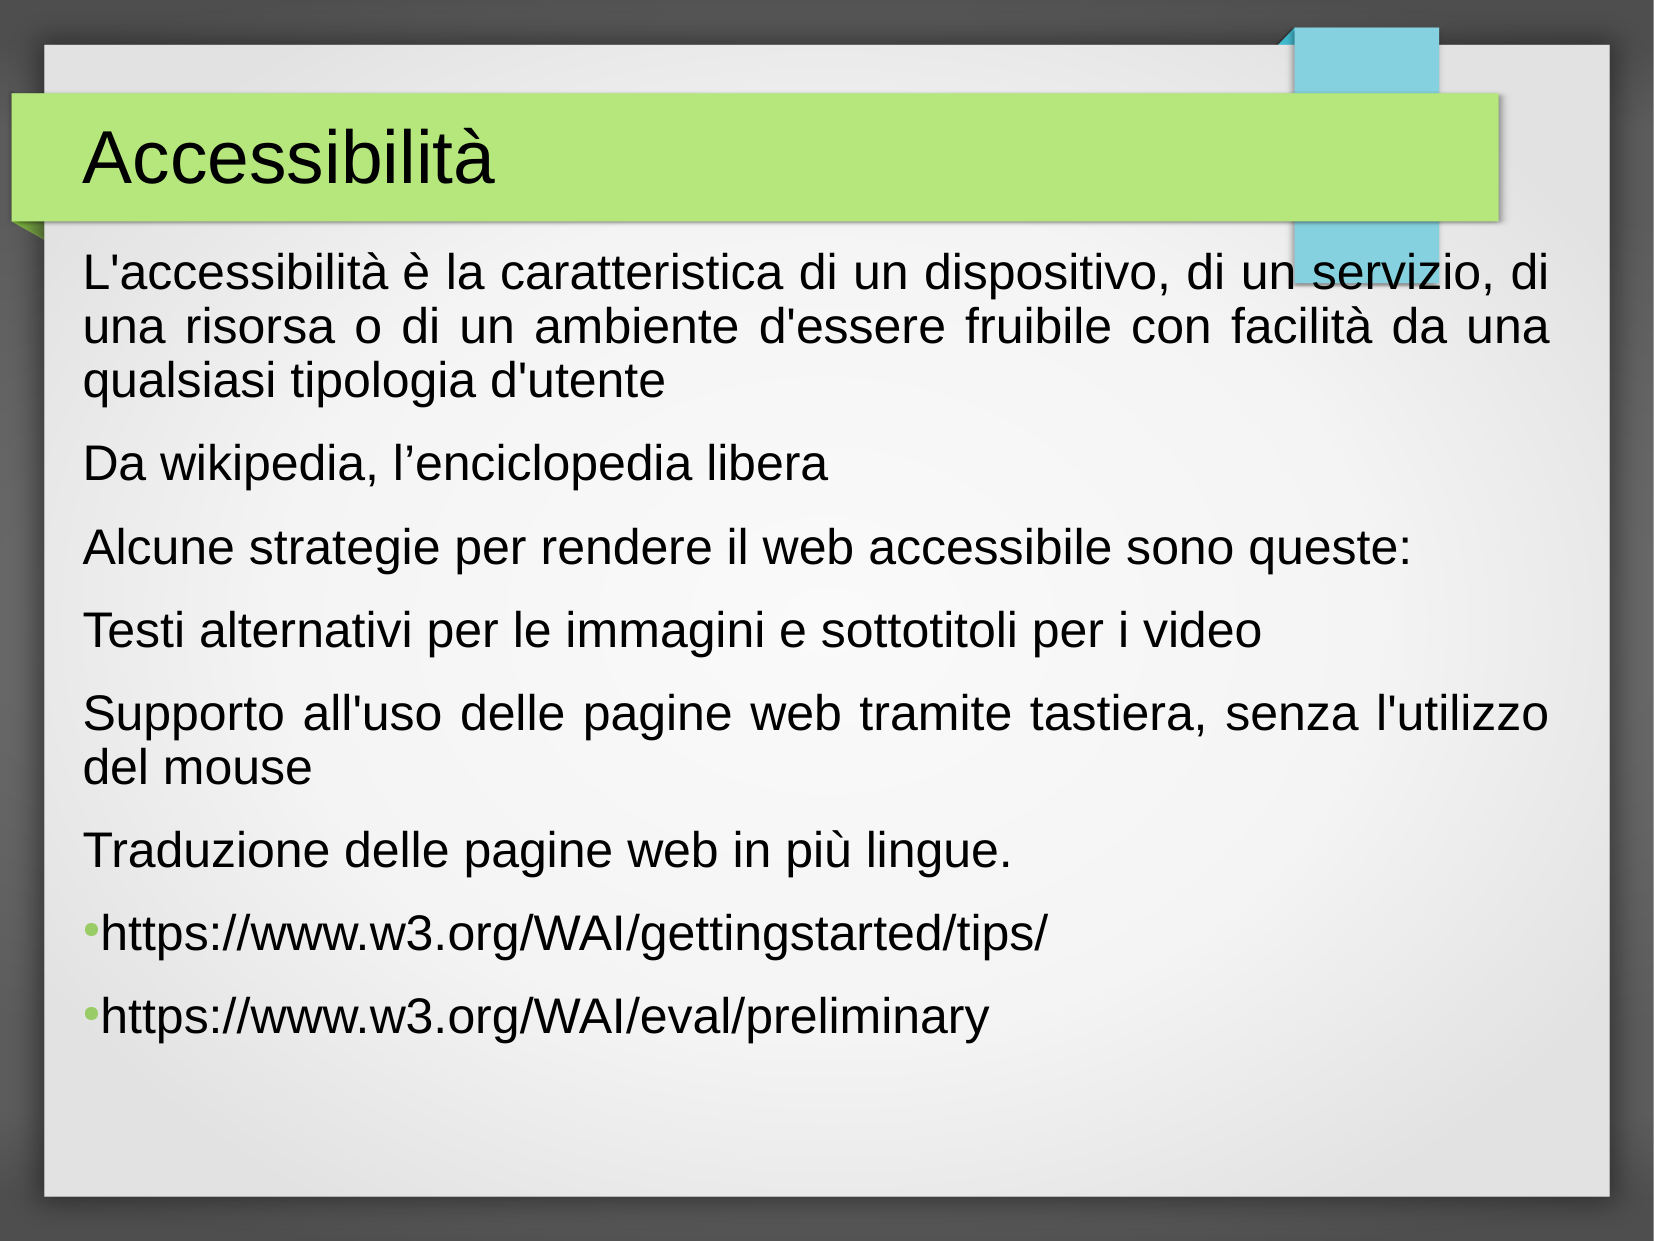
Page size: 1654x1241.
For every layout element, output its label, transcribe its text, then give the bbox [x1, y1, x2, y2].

list L'accessibilità è la caratteristica di un dispositivo, di un servizio, di una risorsa o di un ambiente d'essere fruibile con facilità da una qualsiasi tipologia d'utente Da wikipedia, l’enciclopedia libera Alcune strategie per rendere il web accessibile sono queste: Testi alternativi per le immagini e sottotitoli per i video Supporto all'uso delle pagine web tramite tastiera, senza l'utilizzo del mouse Traduzione delle pagine web in più lingue. https://www.w3.org/WAI/gettingstarted/tips/ https://www.w3.org/WAI/eval/preliminary [82, 246, 1571, 1160]
picture [0, 0, 1654, 1241]
title Accessibilità [82, 94, 1264, 213]
